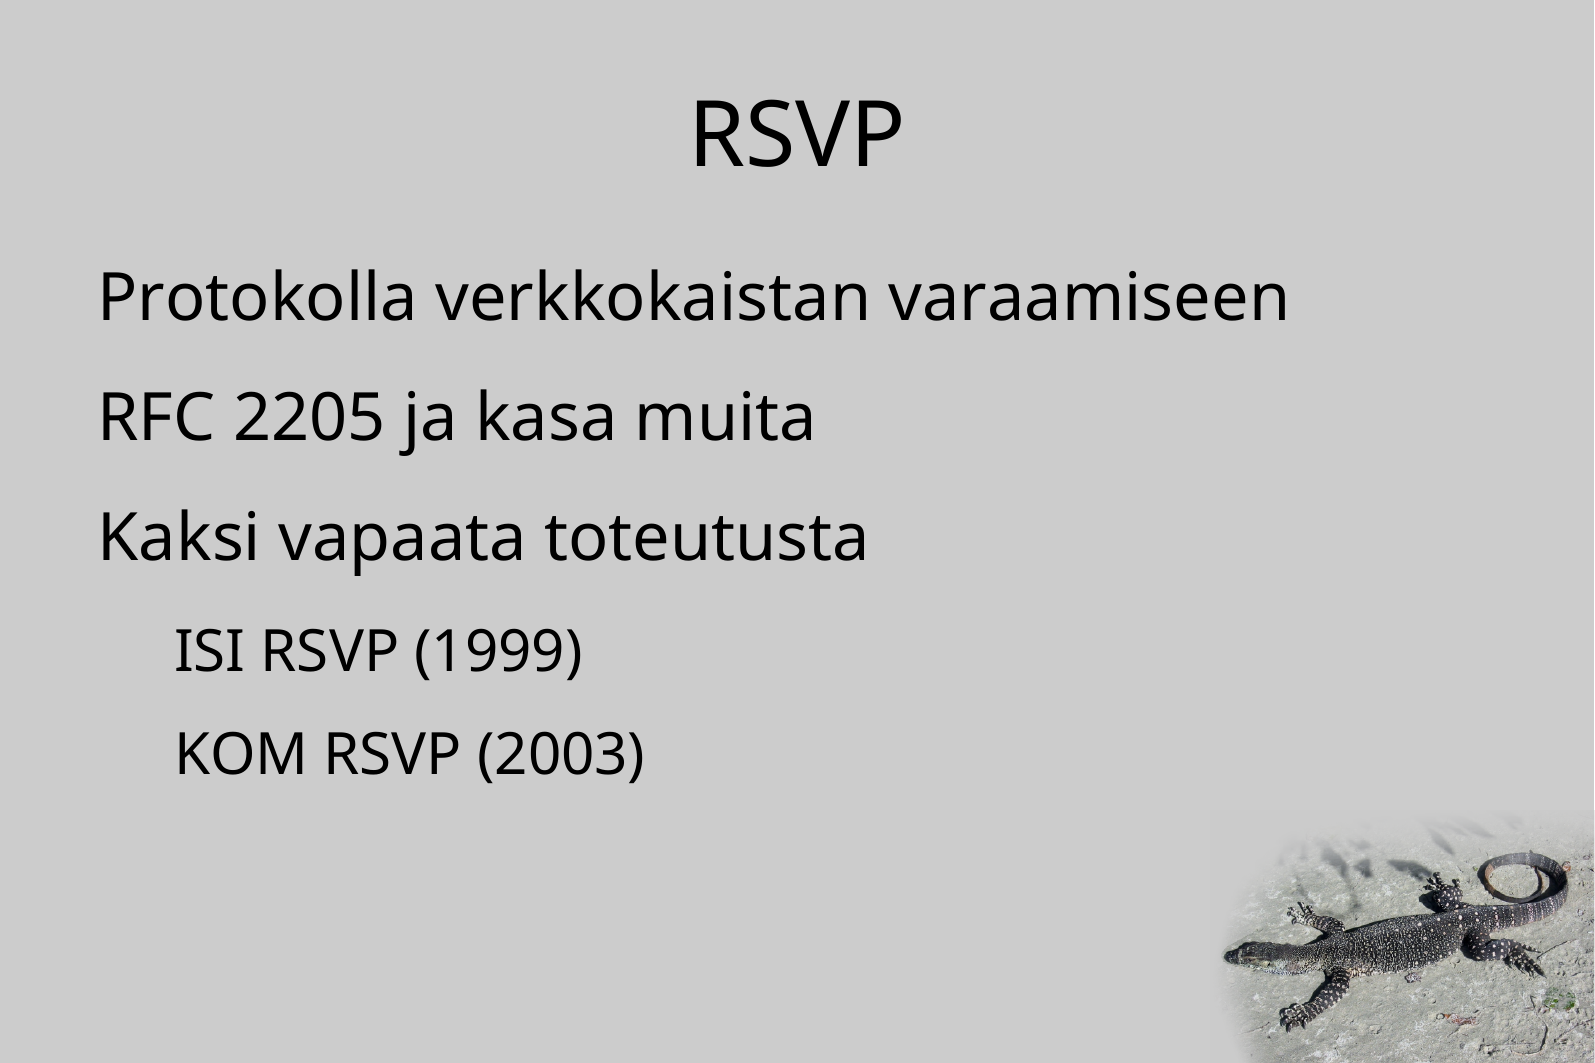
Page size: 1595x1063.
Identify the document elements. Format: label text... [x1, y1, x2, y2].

title RSVP [79, 42, 1515, 220]
list Protokolla verkkokaistan varaamiseen RFC 2205 ja kasa muita Kaksi vapaata toteutusta ISI RSVP (1999) KOM RSVP (2003) [79, 248, 1515, 951]
picture [1210, 810, 1595, 1063]
